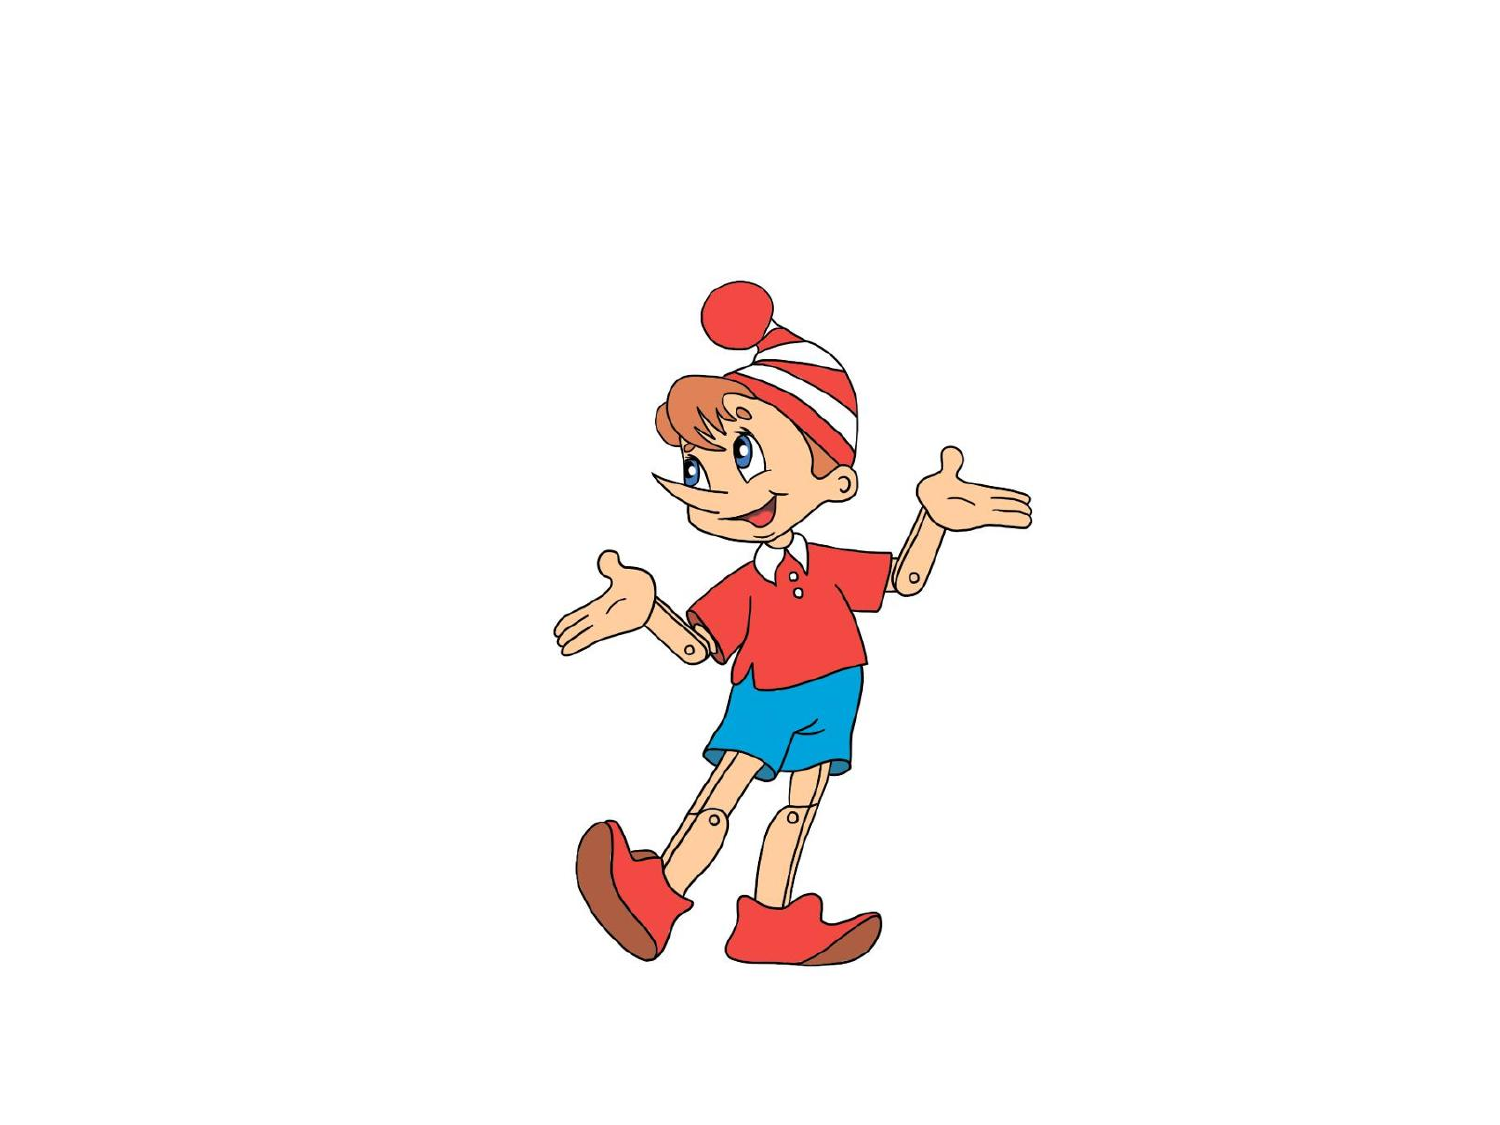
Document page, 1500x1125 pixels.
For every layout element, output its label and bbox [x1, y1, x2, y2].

picture [378, 262, 1122, 1005]
